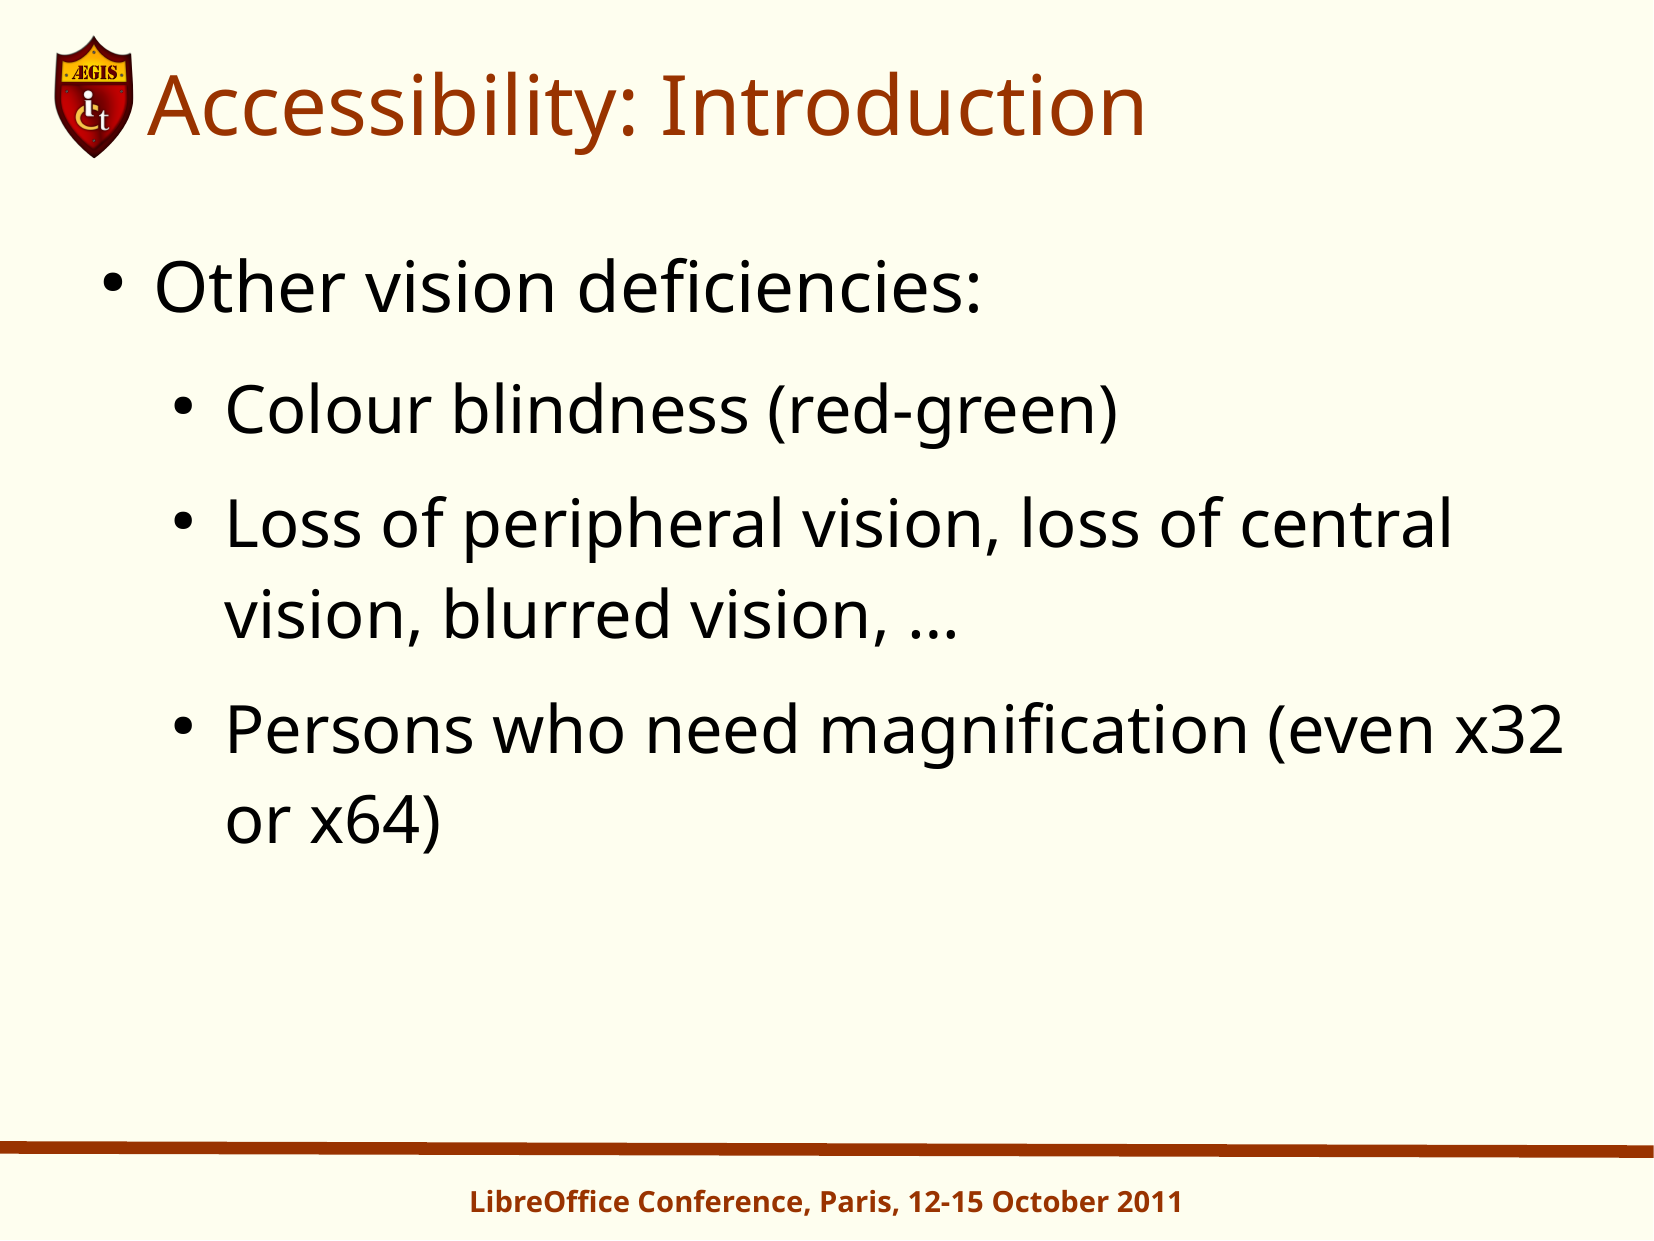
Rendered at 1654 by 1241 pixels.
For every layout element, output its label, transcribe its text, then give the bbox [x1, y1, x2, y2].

list Other vision deficiencies: Colour blindness (red-green) Loss of peripheral vision, loss of central vision, blurred vision, … Persons who need magnification (even x32 or x64) [82, 236, 1595, 1109]
picture [24, 24, 167, 167]
title Accessibility: Introduction [147, 29, 1625, 178]
